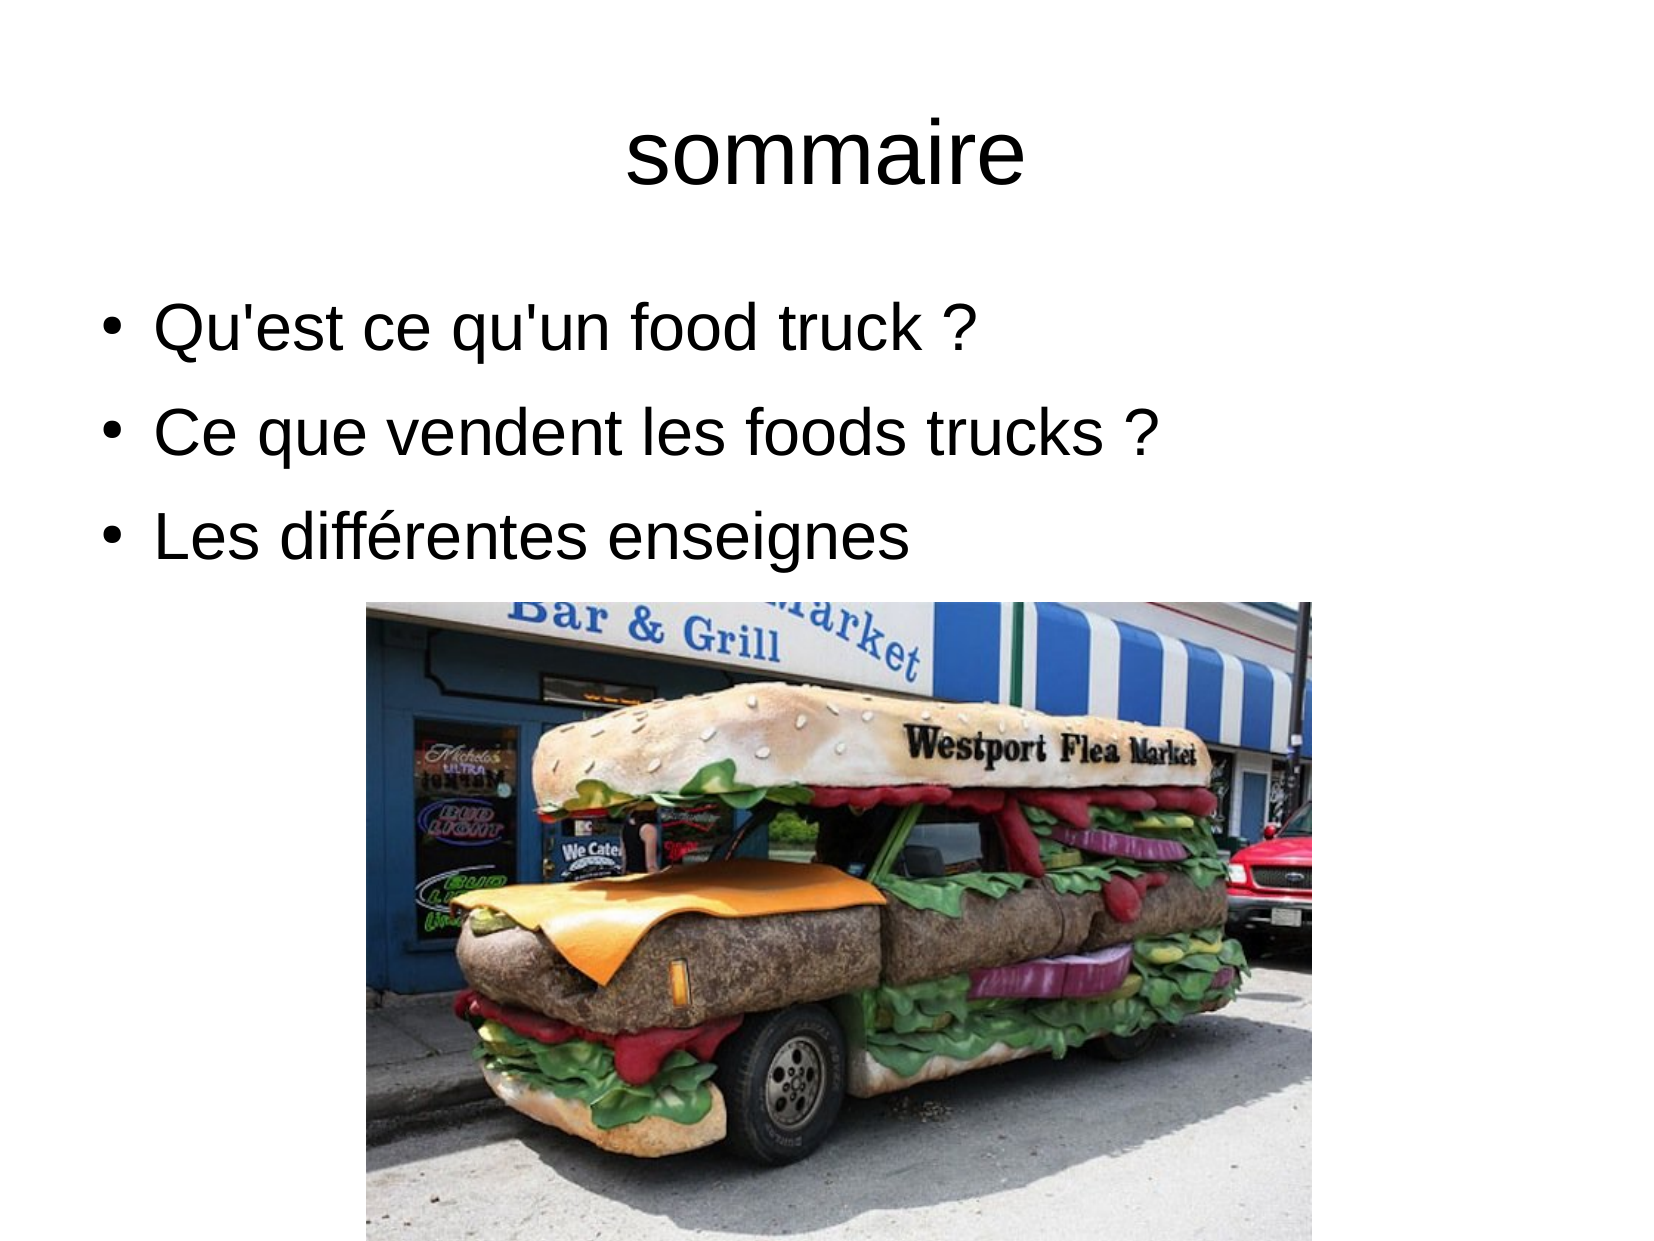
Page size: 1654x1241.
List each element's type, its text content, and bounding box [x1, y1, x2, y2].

list Qu'est ce qu'un food truck ? Ce que vendent les foods trucks ? Les différentes enseignes [82, 290, 1571, 1010]
title sommaire [82, 49, 1571, 257]
picture [366, 602, 1312, 1241]
